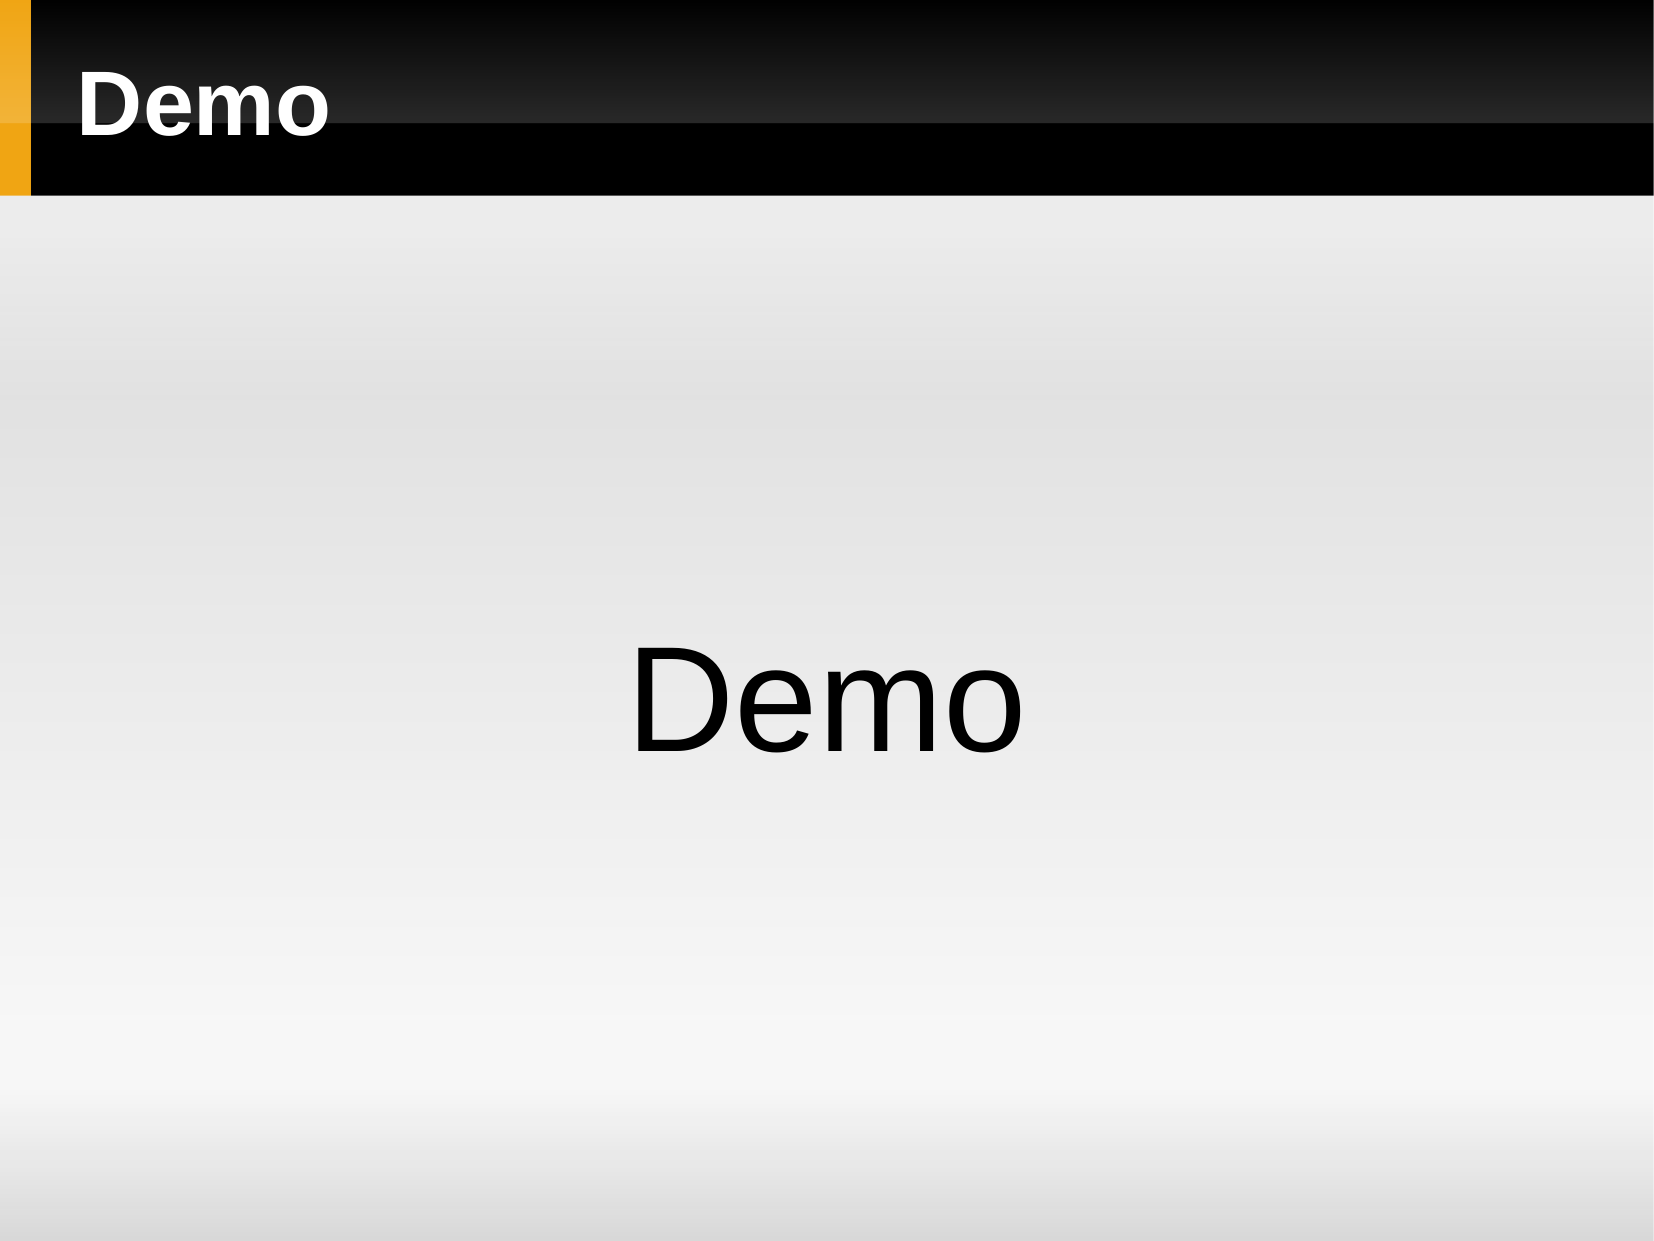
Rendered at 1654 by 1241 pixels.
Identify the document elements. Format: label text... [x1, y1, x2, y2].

picture [0, 0, 1654, 1241]
title Demo [76, 0, 1565, 208]
subtitle Demo [82, 290, 1571, 1109]
